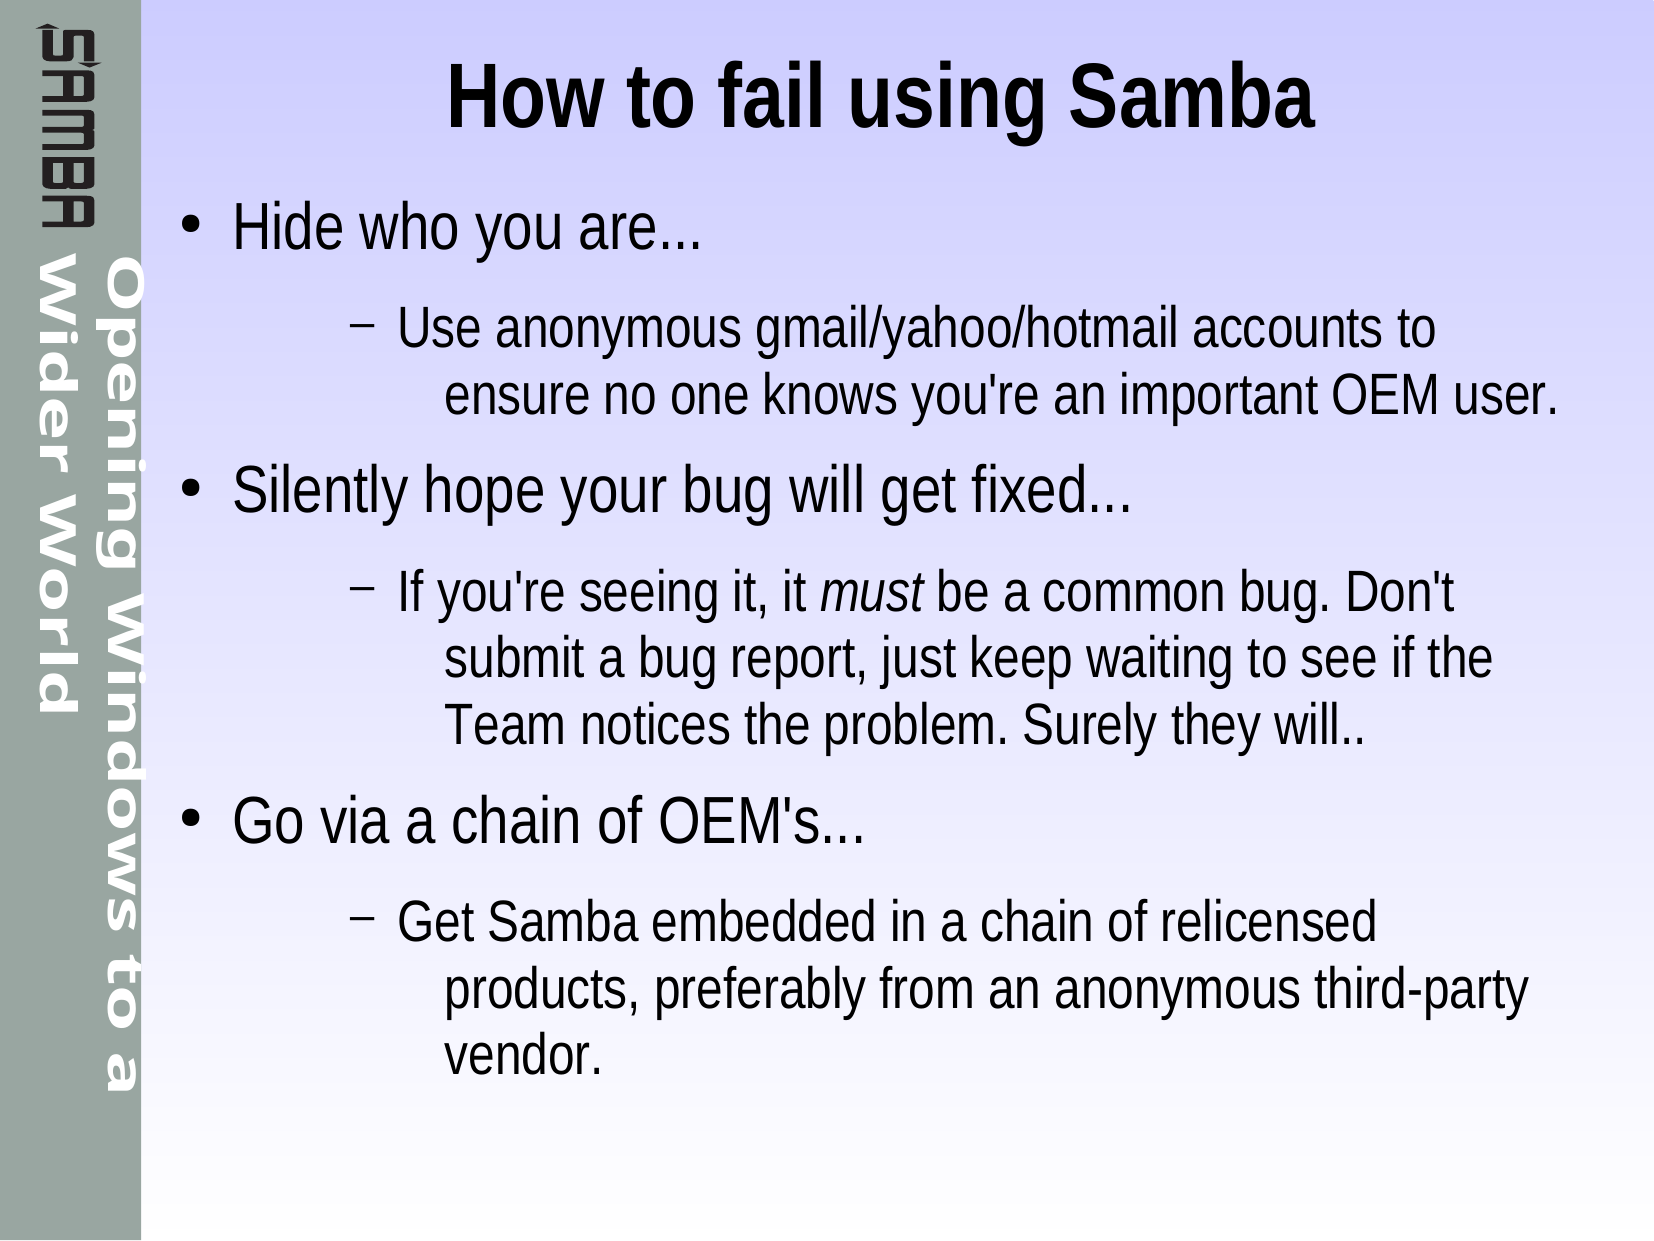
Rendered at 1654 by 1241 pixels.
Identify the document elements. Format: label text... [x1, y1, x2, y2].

list Hide who you are... Use anonymous gmail/yahoo/hotmail accounts to ensure no one knows you're an important OEM user. Silently hope your bug will get fixed... If you're seeing it, it must be a common bug. Don't submit a bug report, just keep waiting to see if the Team notices the problem. Surely they will.. Go via a chain of OEM's... Get Samba embedded in a chain of relicensed products, preferably from an anonymous third-party vendor. [161, 187, 1574, 1241]
title How to fail using Samba [175, 21, 1588, 167]
